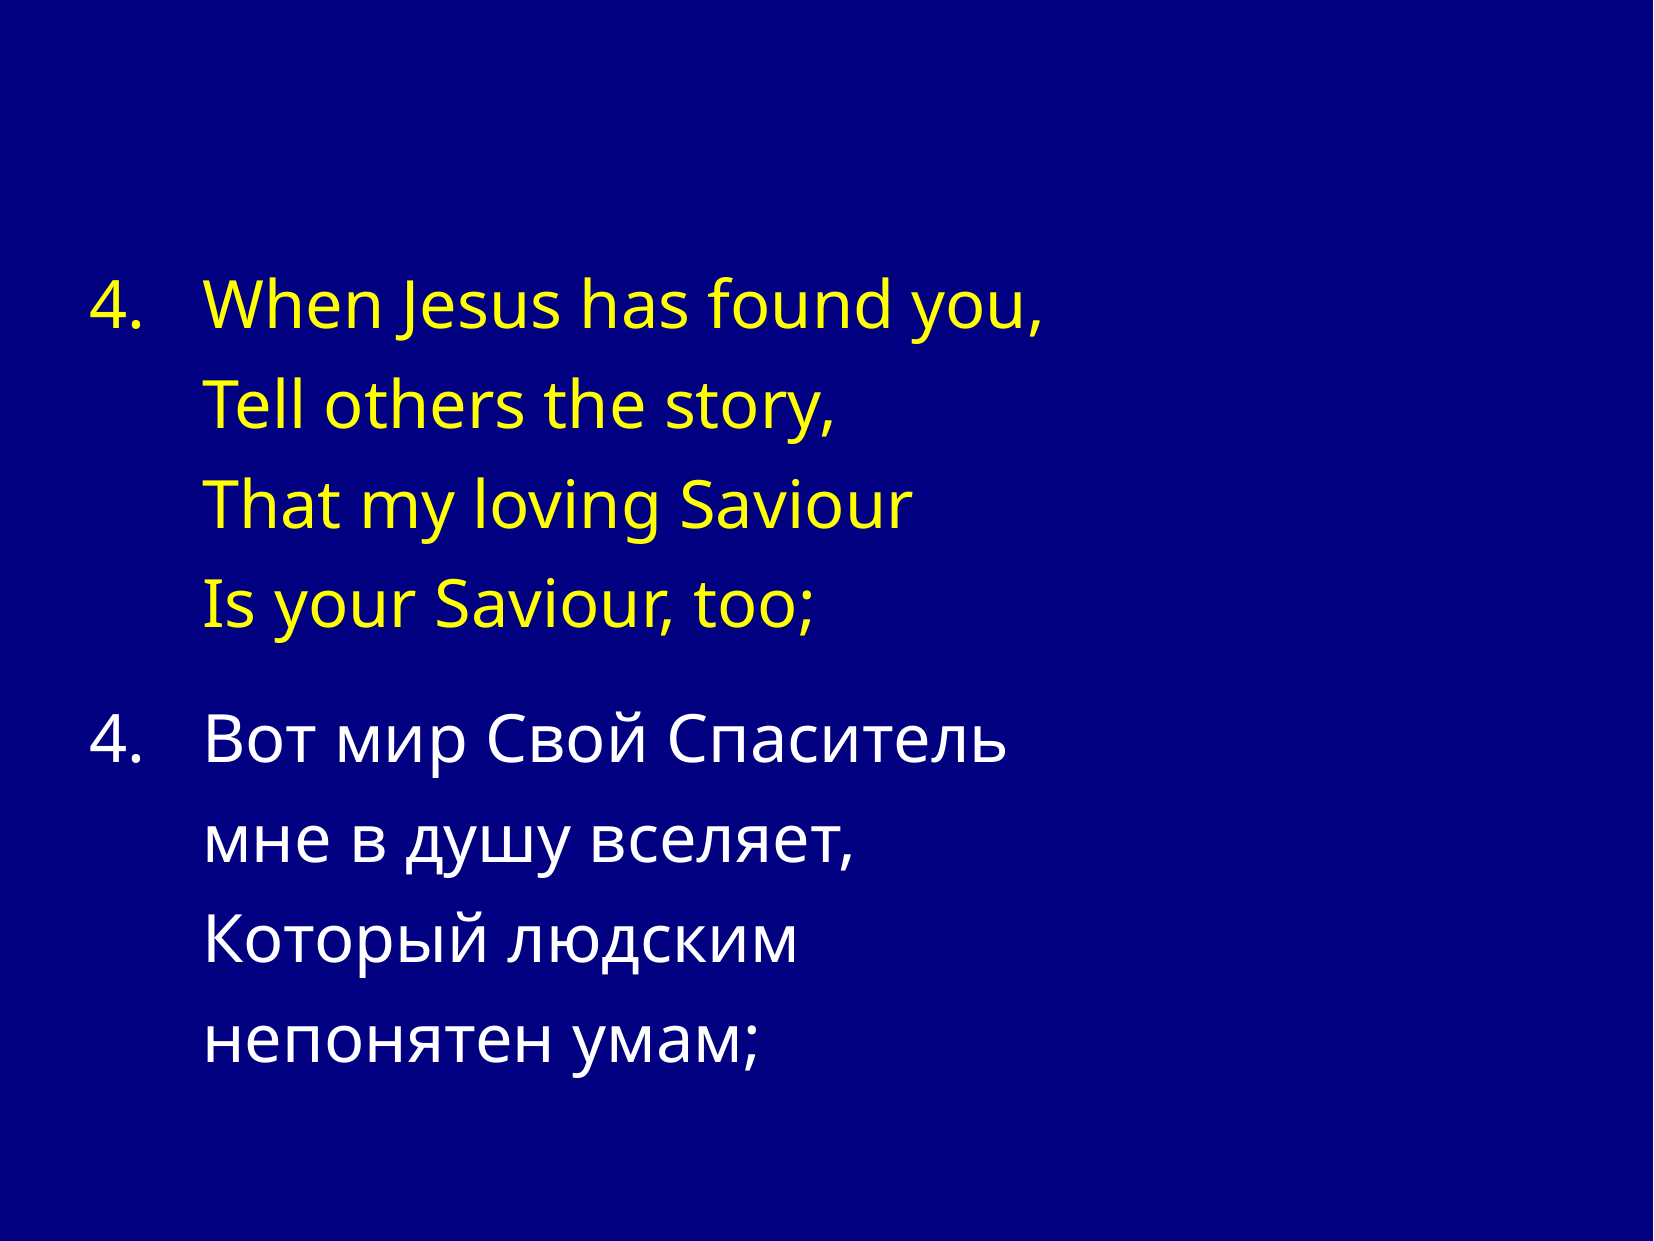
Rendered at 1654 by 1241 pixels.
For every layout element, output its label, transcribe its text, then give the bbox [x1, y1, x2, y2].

text_box 4. When Jesus has found you, Tell others the story, That my loving Saviour Is your Saviour, too; [75, 150, 1576, 638]
text_box 4. Вот мир Свой Спаситель мне в душу вселяет, Который людским непонятен умам; [75, 675, 1576, 1163]
